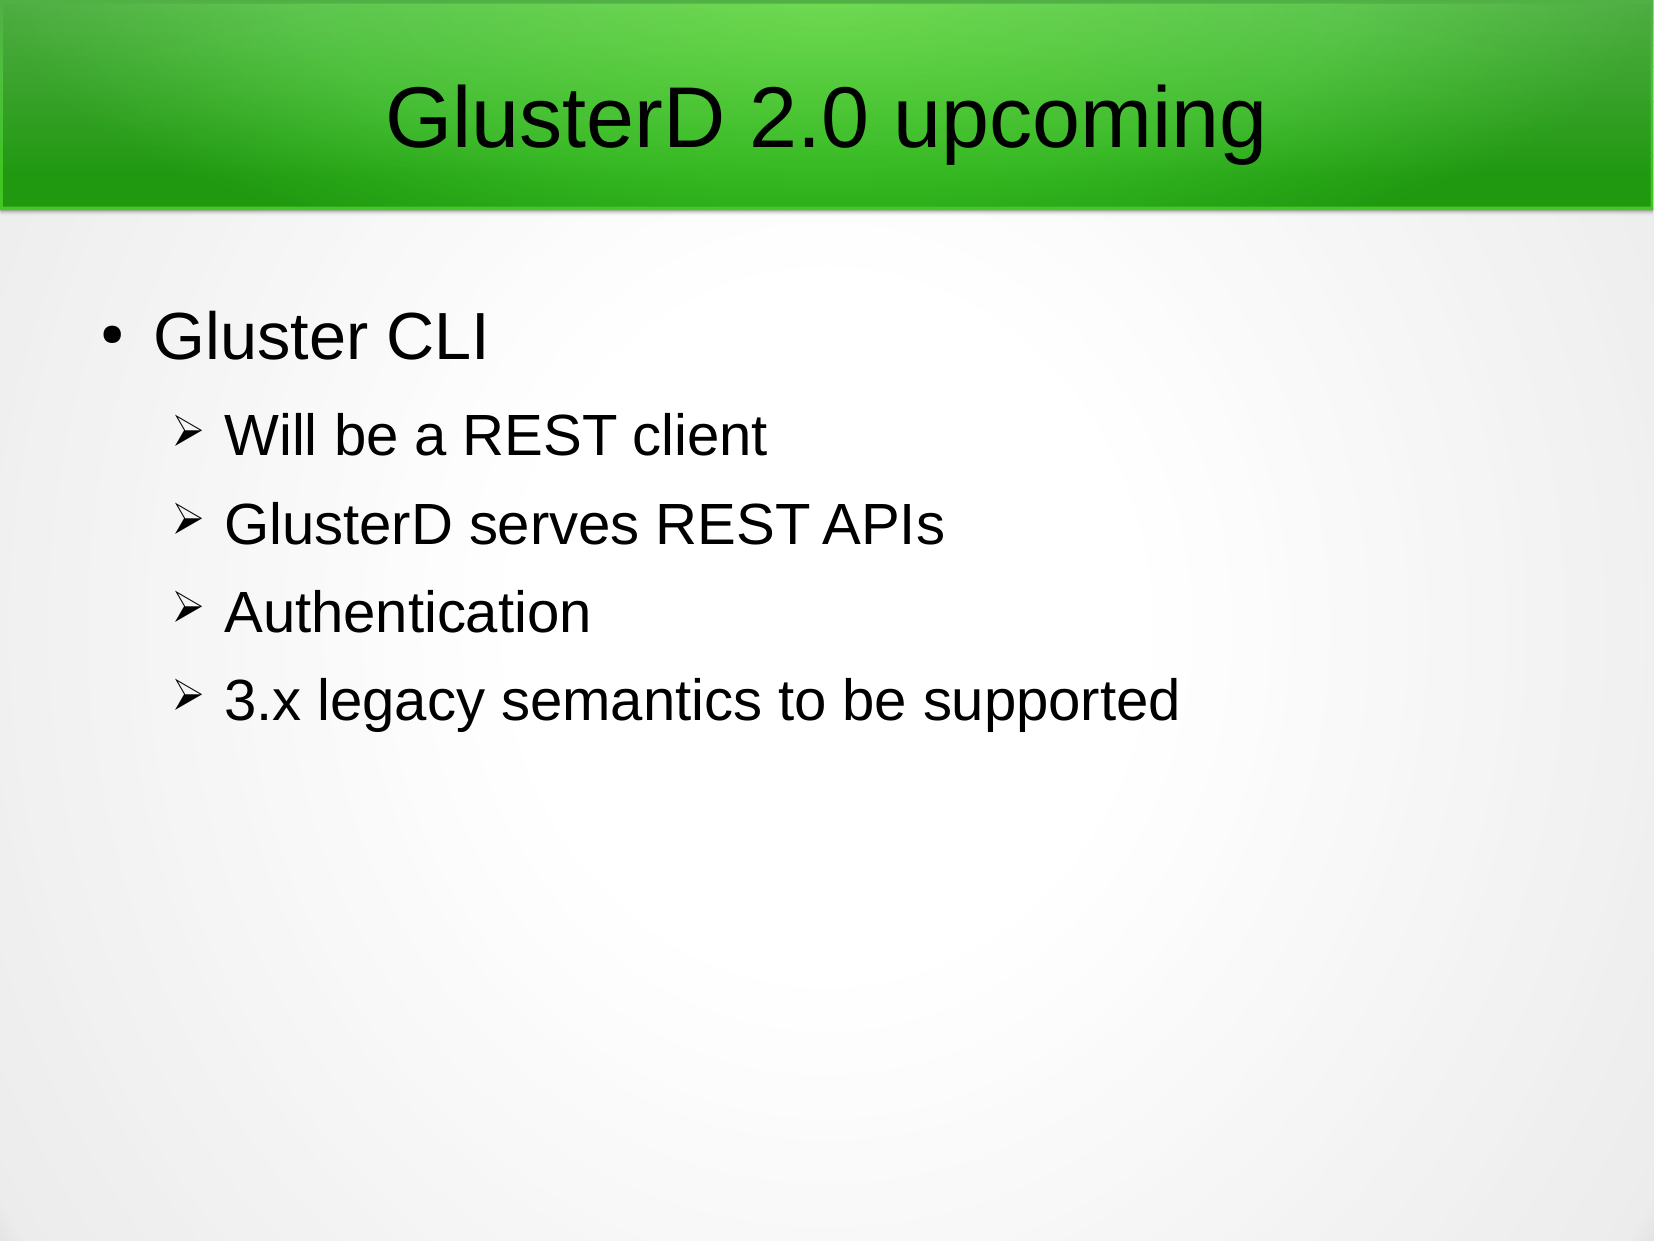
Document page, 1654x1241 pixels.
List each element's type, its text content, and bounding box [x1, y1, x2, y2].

list Gluster CLI Will be a REST client GlusterD serves REST APIs Authentication 3.x legacy semantics to be supported [82, 299, 1571, 1019]
title GlusterD 2.0 upcoming [82, 47, 1571, 189]
